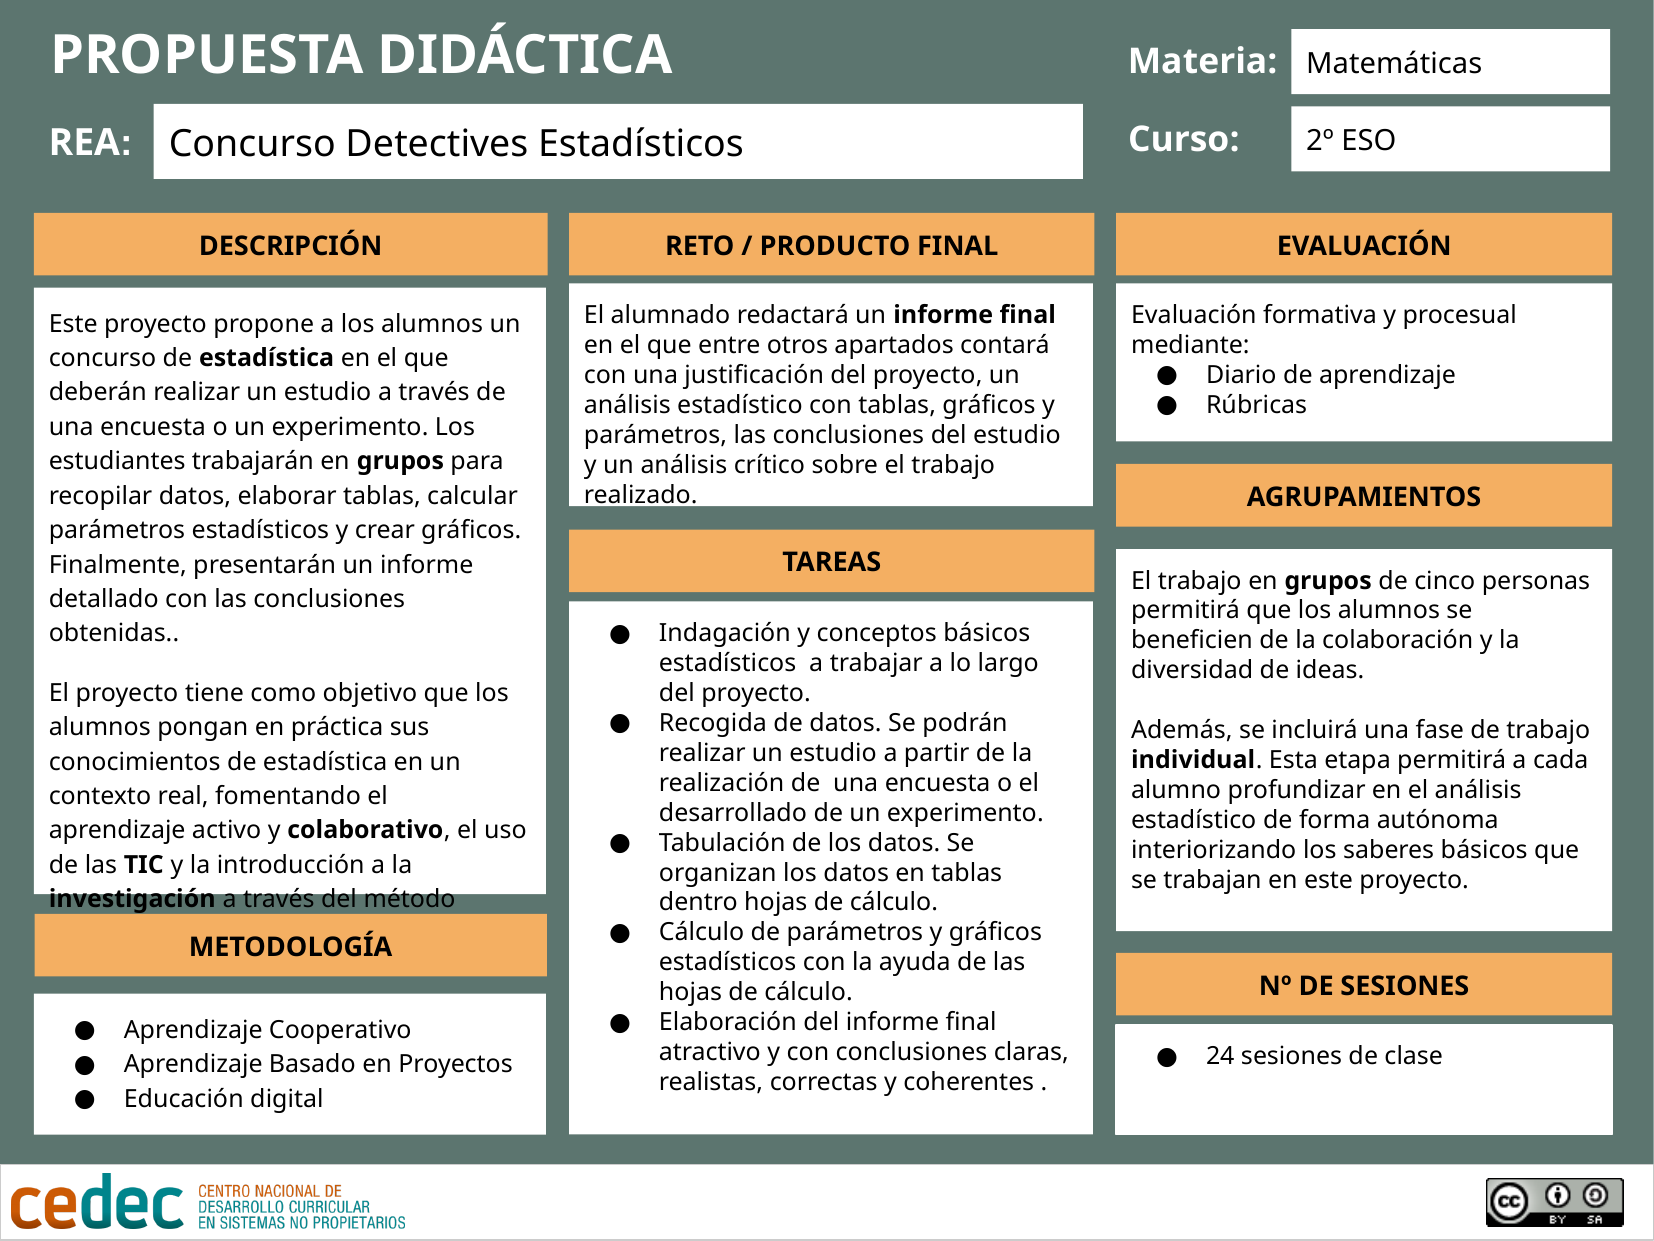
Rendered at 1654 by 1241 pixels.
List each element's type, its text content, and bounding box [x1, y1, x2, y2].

text_box Indagación y conceptos básicos estadísticos a trabajar a lo largo del proyecto. Recogida de datos. Se podrán realizar un estudio a partir de la realización de una encuesta o el desarrollado de un experimento. Tabulación de los datos. Se organizan los datos en tablas dentro hojas de cálculo. Cálculo de parámetros y gráficos estadísticos con la ayuda de las hojas de cálculo. Elaboración del informe final atractivo y con conclusiones claras, realistas, correctas y coherentes . [569, 601, 1093, 1135]
text_box Evaluación formativa y procesual mediante: Diario de aprendizaje Rúbricas [1116, 283, 1613, 442]
text_box PROPUESTA DIDÁCTICA [35, 11, 1028, 110]
text_box 24 sesiones de clase [1116, 1024, 1613, 1135]
text_box Materia: [1113, 30, 1291, 94]
text_box 2º ESO [1291, 106, 1611, 172]
text_box Este proyecto propone a los alumnos un concurso de estadística en el que deberán realizar un estudio a través de una encuesta o un experimento. Los estudiantes trabajarán en grupos para recopilar datos, elaborar tablas, calcular parámetros estadísticos y crear gráficos. Finalmente, presentarán un informe detallado con las conclusiones obtenidas.. El proyecto tiene como objetivo que los alumnos pongan en práctica sus conocimientos de estadística en un contexto real, fomentando el aprendizaje activo y colaborativo, el uso de las TIC y la introducción a la investigación a través del método científico. [33, 287, 546, 895]
text_box El alumnado redactará un informe final en el que entre otros apartados contará con una justificación del proyecto, un análisis estadístico con tablas, gráficos y parámetros, las conclusiones del estudio y un análisis crítico sobre el trabajo realizado. [569, 283, 1093, 507]
text_box Nº DE SESIONES [1116, 952, 1613, 1016]
text_box [0, 1164, 1654, 1241]
text_box Matemáticas [1291, 29, 1611, 95]
text_box EVALUACIÓN [1116, 212, 1613, 276]
text_box Curso: [1113, 109, 1303, 173]
picture [1486, 1178, 1624, 1227]
text_box METODOLOGÍA [34, 913, 547, 977]
text_box REA: [33, 110, 153, 174]
text_box RETO / PRODUCTO FINAL [569, 212, 1095, 276]
text_box Concurso Detectives Estadísticos [153, 103, 1083, 179]
text_box Aprendizaje Cooperativo Aprendizaje Basado en Proyectos Educación digital [33, 993, 546, 1135]
text_box El trabajo en grupos de cinco personas permitirá que los alumnos se beneficien de la colaboración y la diversidad de ideas. Además, se incluirá una fase de trabajo individual. Esta etapa permitirá a cada alumno profundizar en el análisis estadístico de forma autónoma interiorizando los saberes básicos que se trabajan en este proyecto. [1116, 549, 1613, 932]
text_box DESCRIPCIÓN [33, 212, 548, 276]
picture [11, 1173, 405, 1229]
text_box TAREAS [569, 529, 1095, 593]
text_box AGRUPAMIENTOS [1116, 463, 1613, 527]
